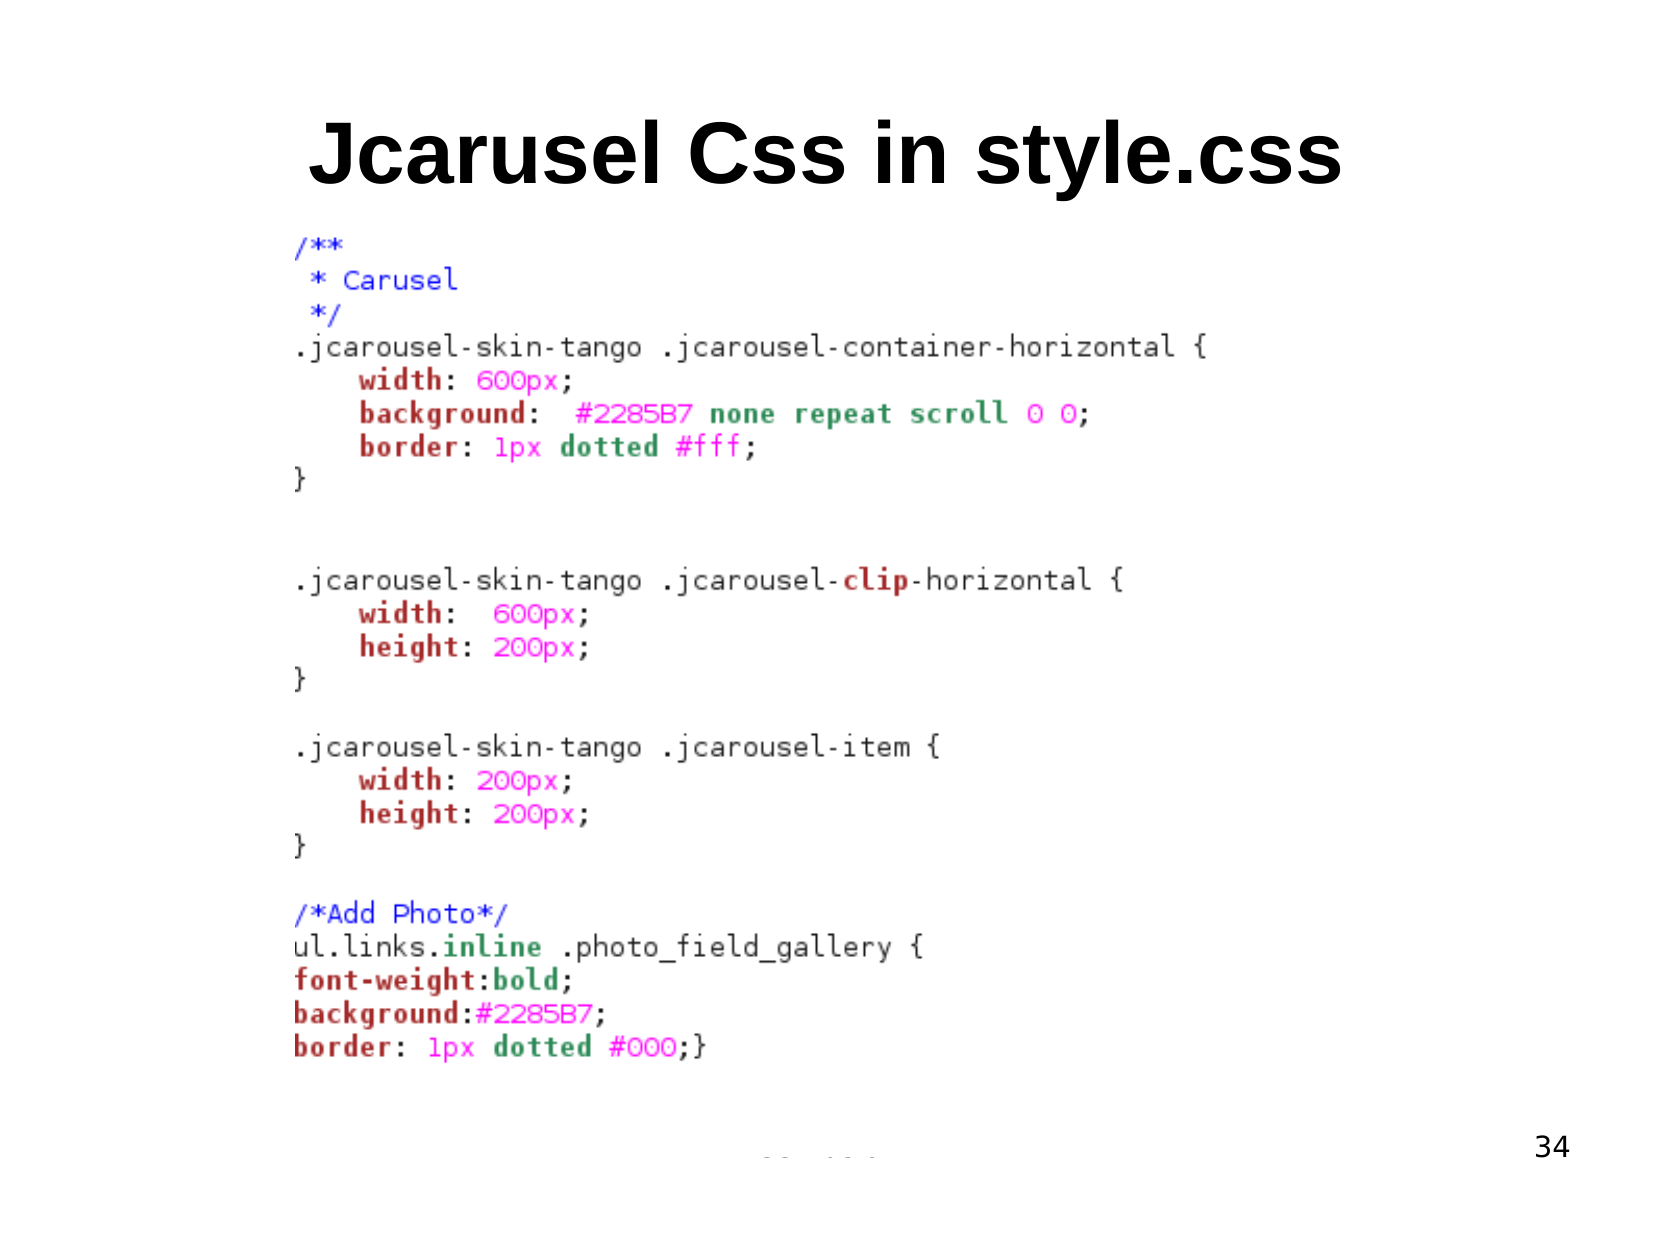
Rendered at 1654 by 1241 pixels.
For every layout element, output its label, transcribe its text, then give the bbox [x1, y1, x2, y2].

picture [295, 236, 1435, 1157]
title Jcarusel Css in style.css [82, 56, 1571, 250]
